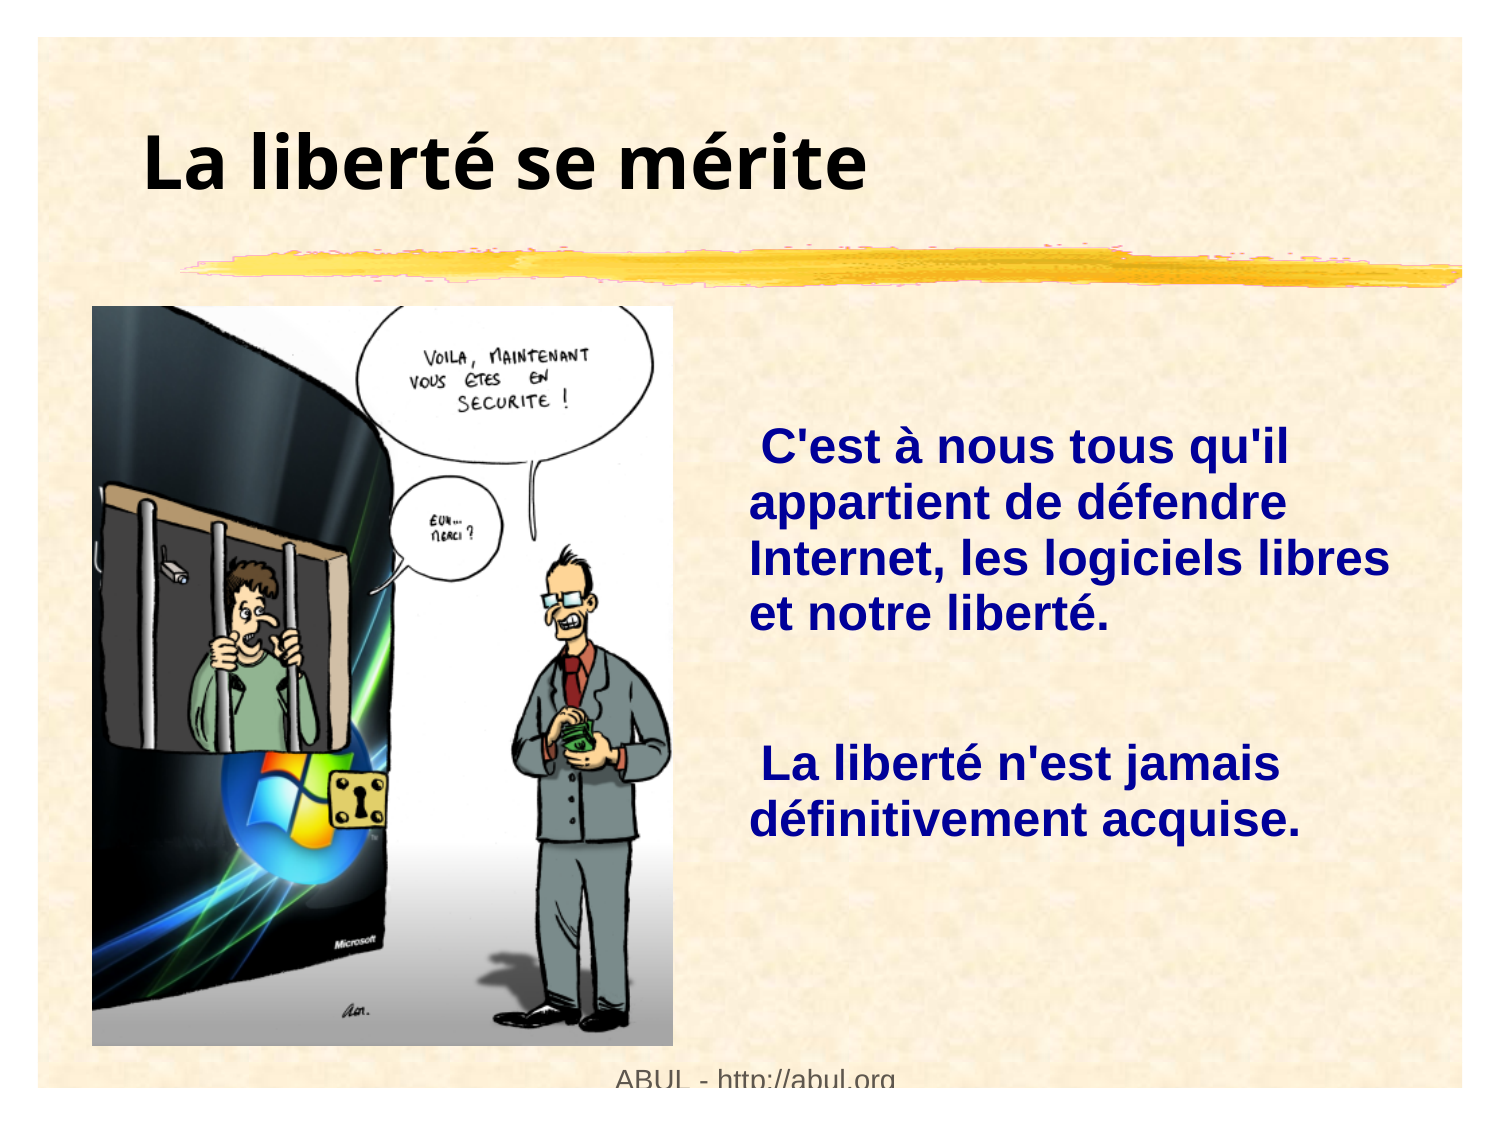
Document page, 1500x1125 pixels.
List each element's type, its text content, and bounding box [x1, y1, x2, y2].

picture [37, 37, 1463, 1088]
picture [722, 1076, 729, 1088]
text_box C'est à nous tous qu'il appartient de défendre Internet, les logiciels libres et notre liberté. La liberté n'est jamais définitivement acquise. [733, 410, 1445, 916]
picture [639, 1072, 648, 1078]
picture [618, 1084, 630, 1088]
picture [858, 1076, 866, 1088]
picture [754, 1076, 761, 1088]
title La liberté se mérite [126, 72, 1456, 248]
picture [811, 1076, 818, 1088]
picture [738, 1076, 743, 1088]
picture [794, 1082, 801, 1088]
picture [620, 1073, 627, 1082]
picture [639, 1081, 649, 1088]
picture [883, 1076, 891, 1088]
